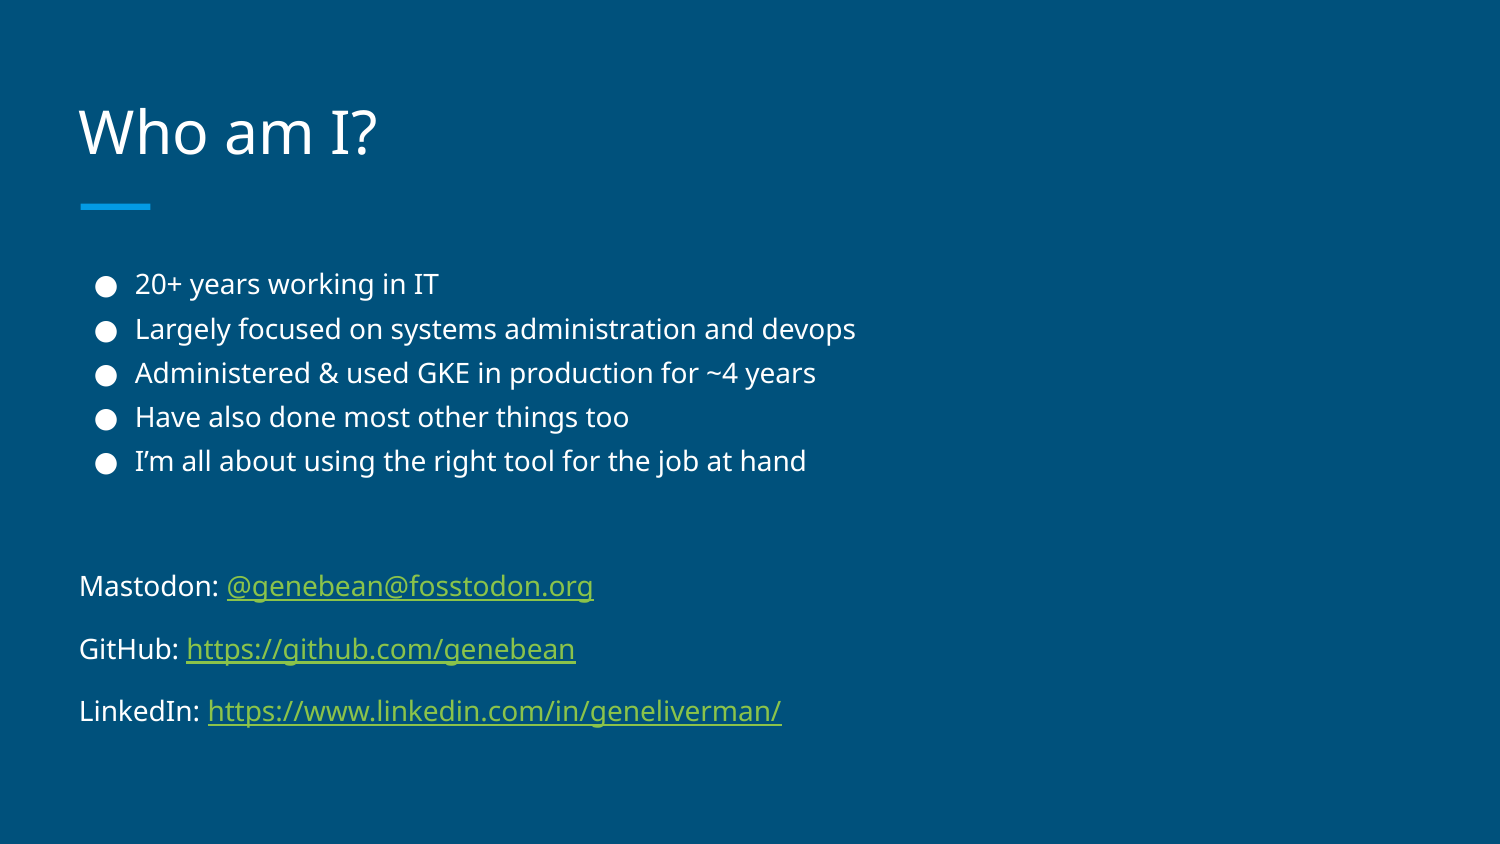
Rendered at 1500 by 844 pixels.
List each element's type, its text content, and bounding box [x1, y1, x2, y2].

title Who am I? [63, 75, 1437, 188]
list 20+ years working in IT Largely focused on systems administration and devops Administered & used GKE in production for ~4 years Have also done most other things too I’m all about using the right tool for the job at hand Mastodon: @genebean@fosstodon.org GitHub: https://github.com/genebean LinkedIn: https://www.linkedin.com/in/geneliverman/ [63, 244, 1437, 750]
